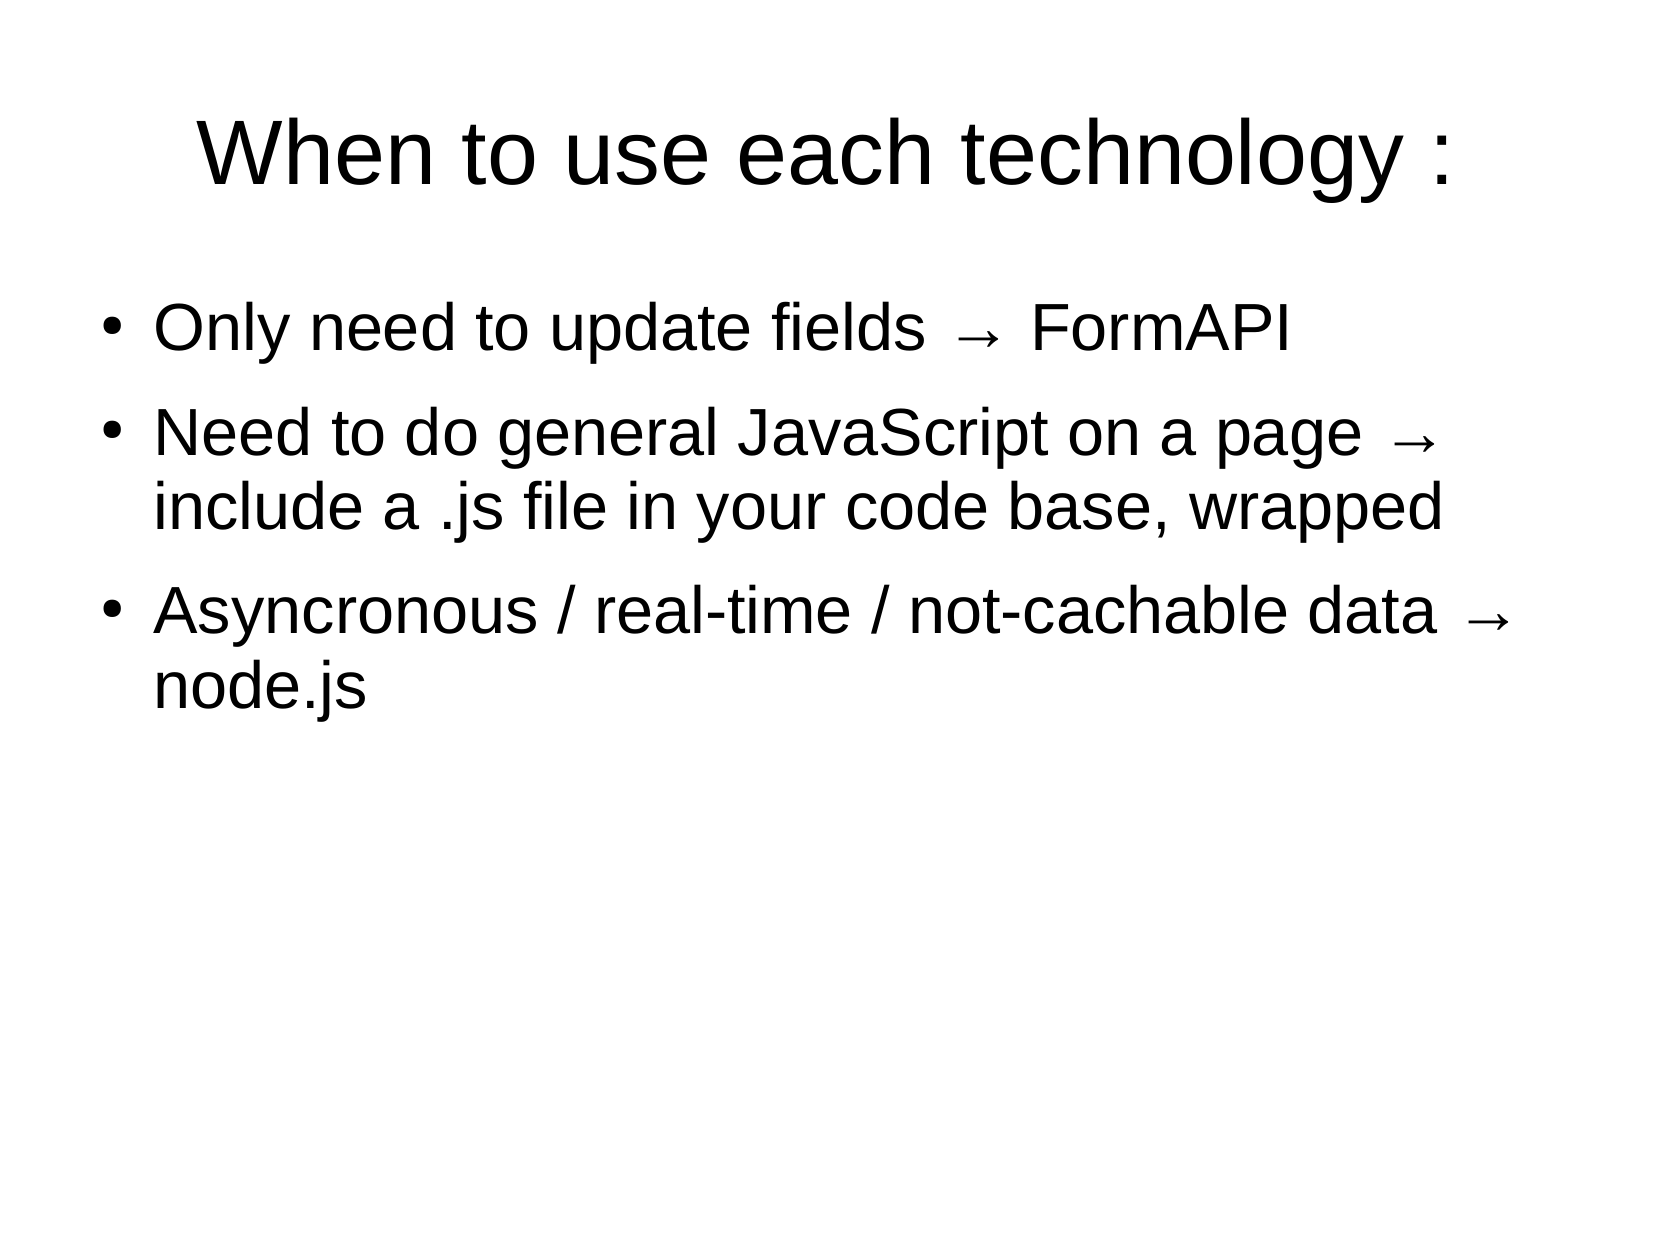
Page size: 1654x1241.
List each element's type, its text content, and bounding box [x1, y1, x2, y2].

list Only need to update fields → FormAPI Need to do general JavaScript on a page → include a .js file in your code base, wrapped Asyncronous / real-time / not-cachable data → node.js [82, 290, 1538, 1010]
title When to use each technology : [82, 49, 1571, 257]
